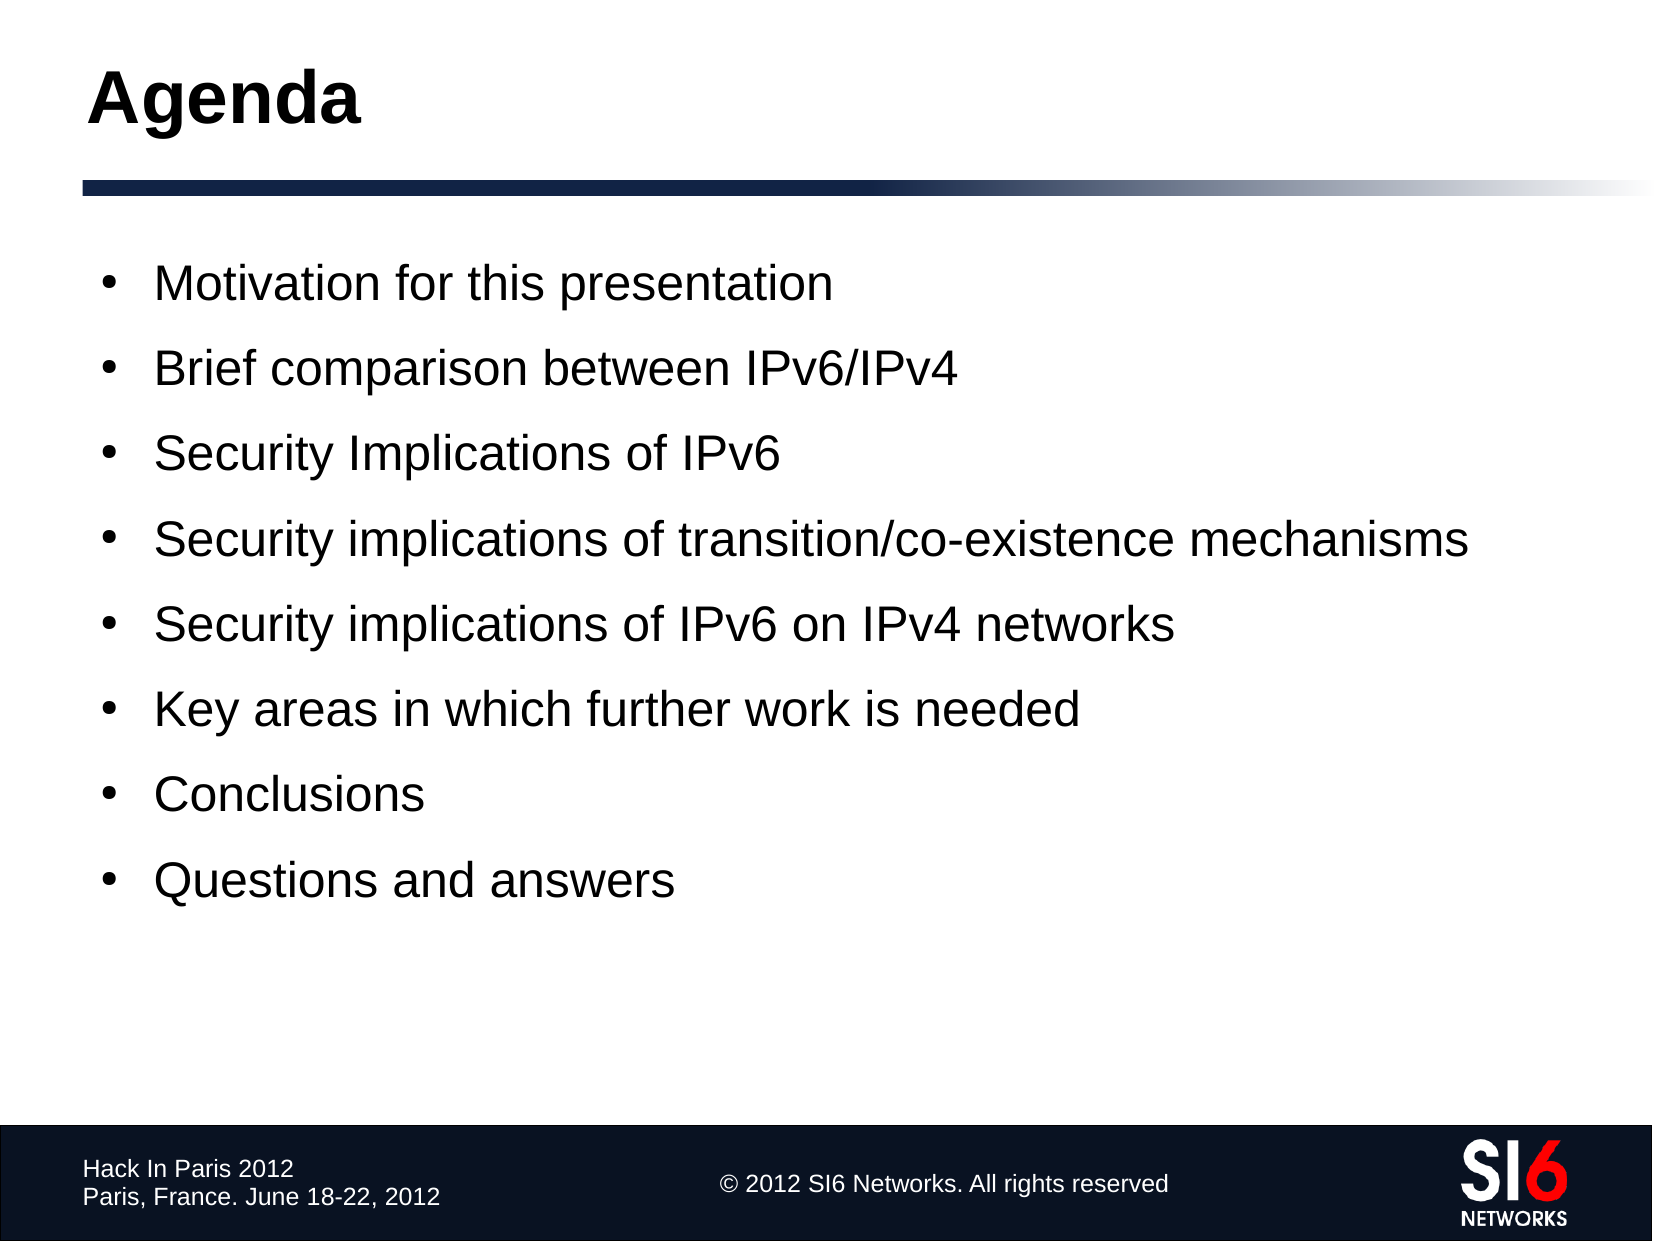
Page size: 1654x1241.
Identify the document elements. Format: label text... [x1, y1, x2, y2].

picture [1461, 1139, 1567, 1226]
list Motivation for this presentation Brief comparison between IPv6/IPv4 Security Implications of IPv6 Security implications of transition/co-existence mechanisms Security implications of IPv6 on IPv4 networks Key areas in which further work is needed Conclusions Questions and answers [82, 255, 1571, 1109]
title Agenda [86, 30, 1576, 166]
